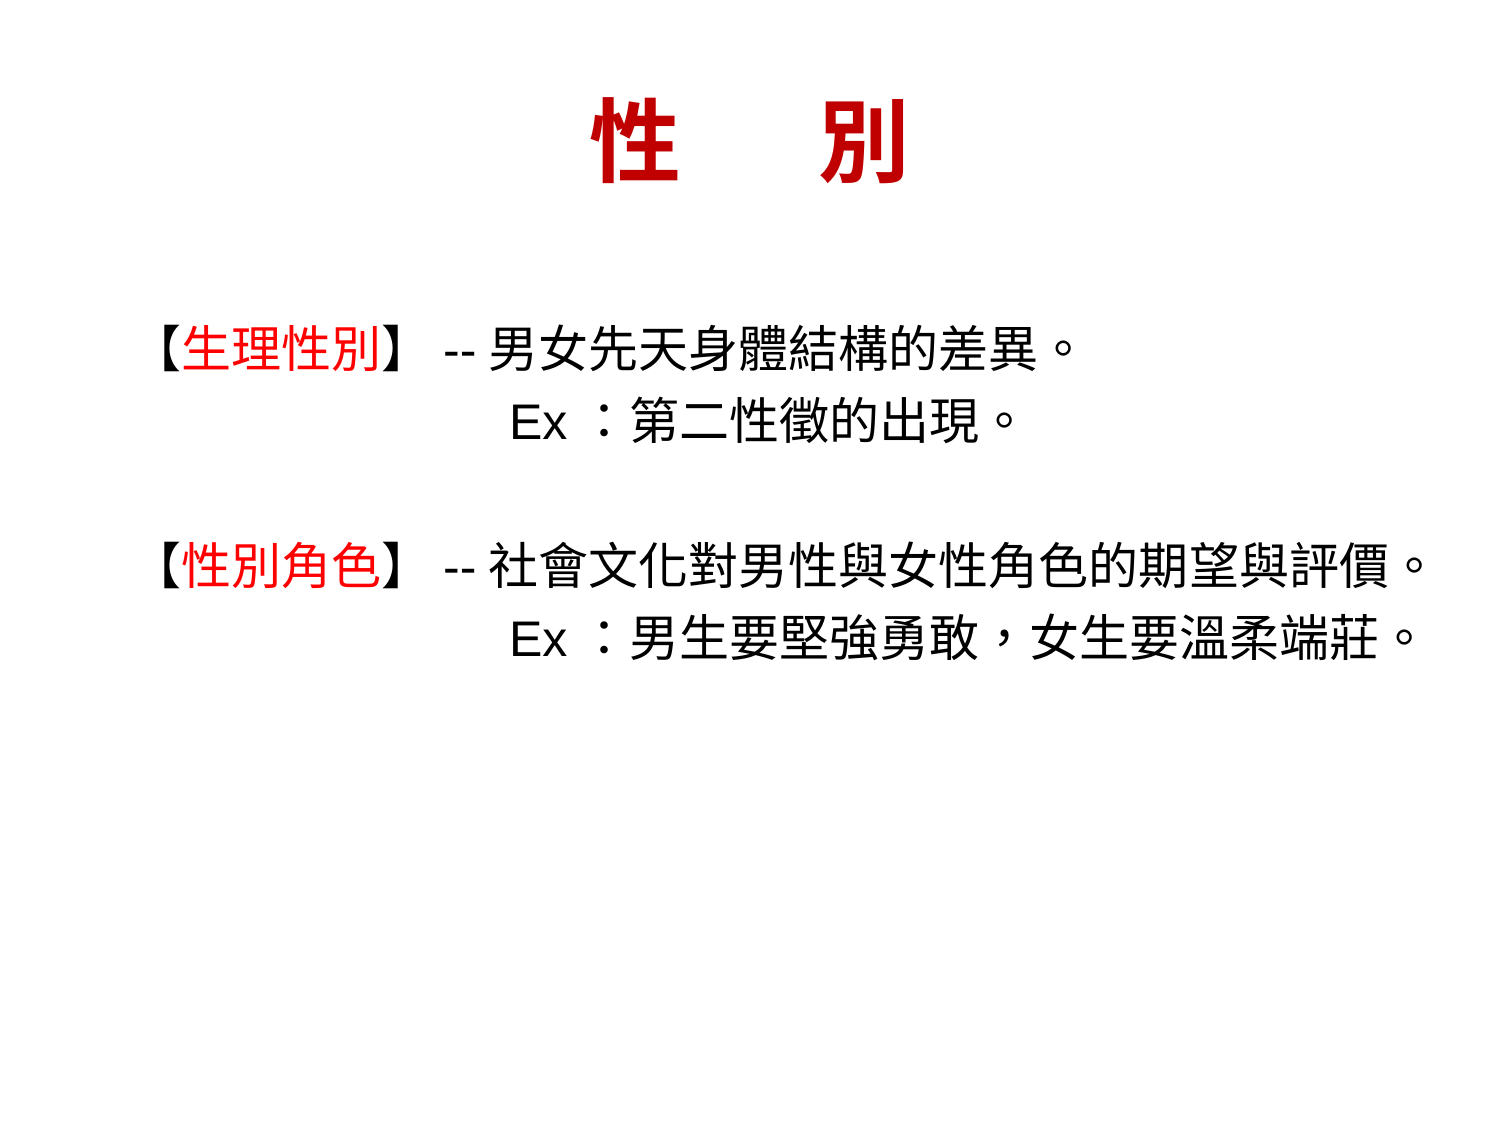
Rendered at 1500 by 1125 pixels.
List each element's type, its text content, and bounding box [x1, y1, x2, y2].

text_box 【生理性別】--男女先天身體結構的差異。 Ex：第二性徵的出現。 【性別角色】--社會文化對男性與女性角色的期望與評價。 Ex：男生要堅強勇敢，女生要溫柔端莊。 [41, 309, 1477, 681]
title 性 別 [75, 45, 1426, 233]
